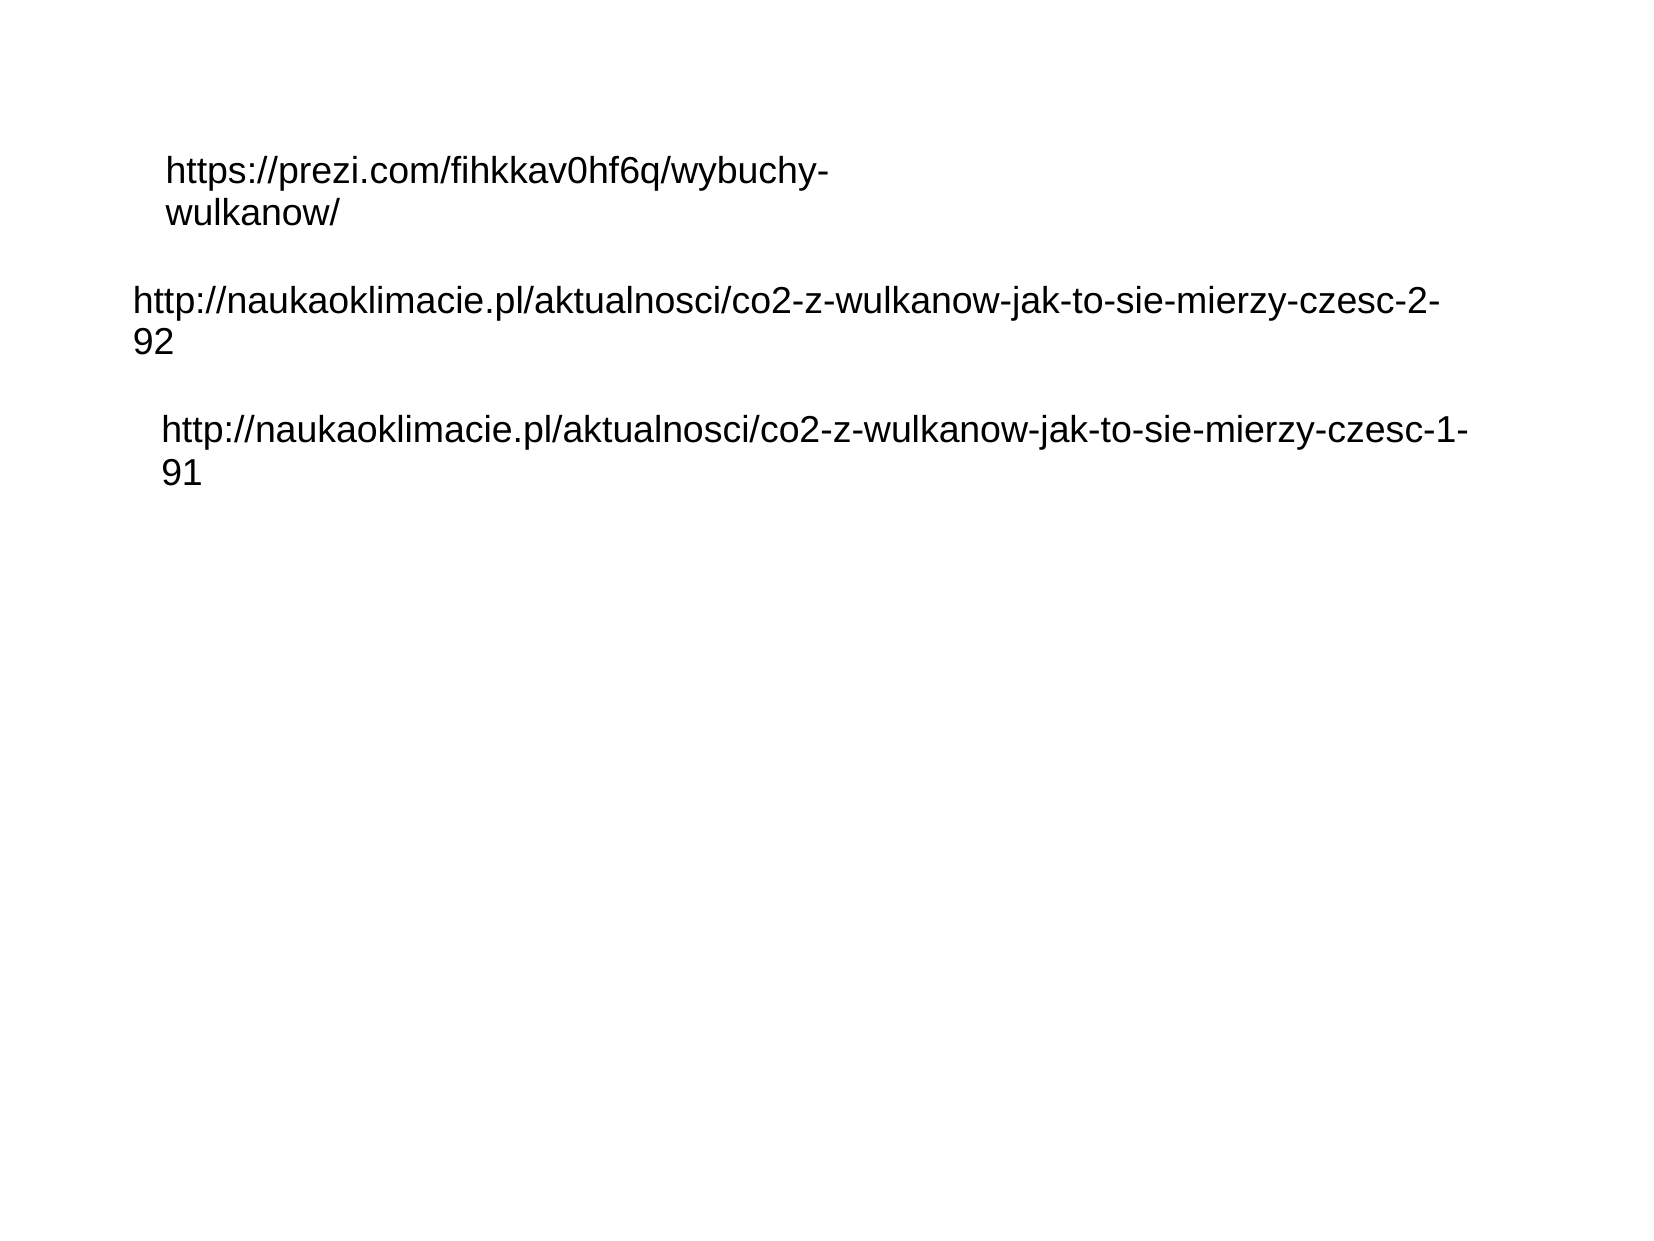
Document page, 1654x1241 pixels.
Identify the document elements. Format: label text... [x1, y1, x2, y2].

text_box http://naukaoklimacie.pl/aktualnosci/co2-z-wulkanow-jak-to-sie-mierzy-czesc-1-91 [146, 401, 1524, 459]
text_box http://naukaoklimacie.pl/aktualnosci/co2-z-wulkanow-jak-to-sie-mierzy-czesc-2-92 [118, 271, 1496, 329]
text_box https://prezi.com/fihkkav0hf6q/wybuchy-wulkanow/ [150, 141, 1016, 199]
